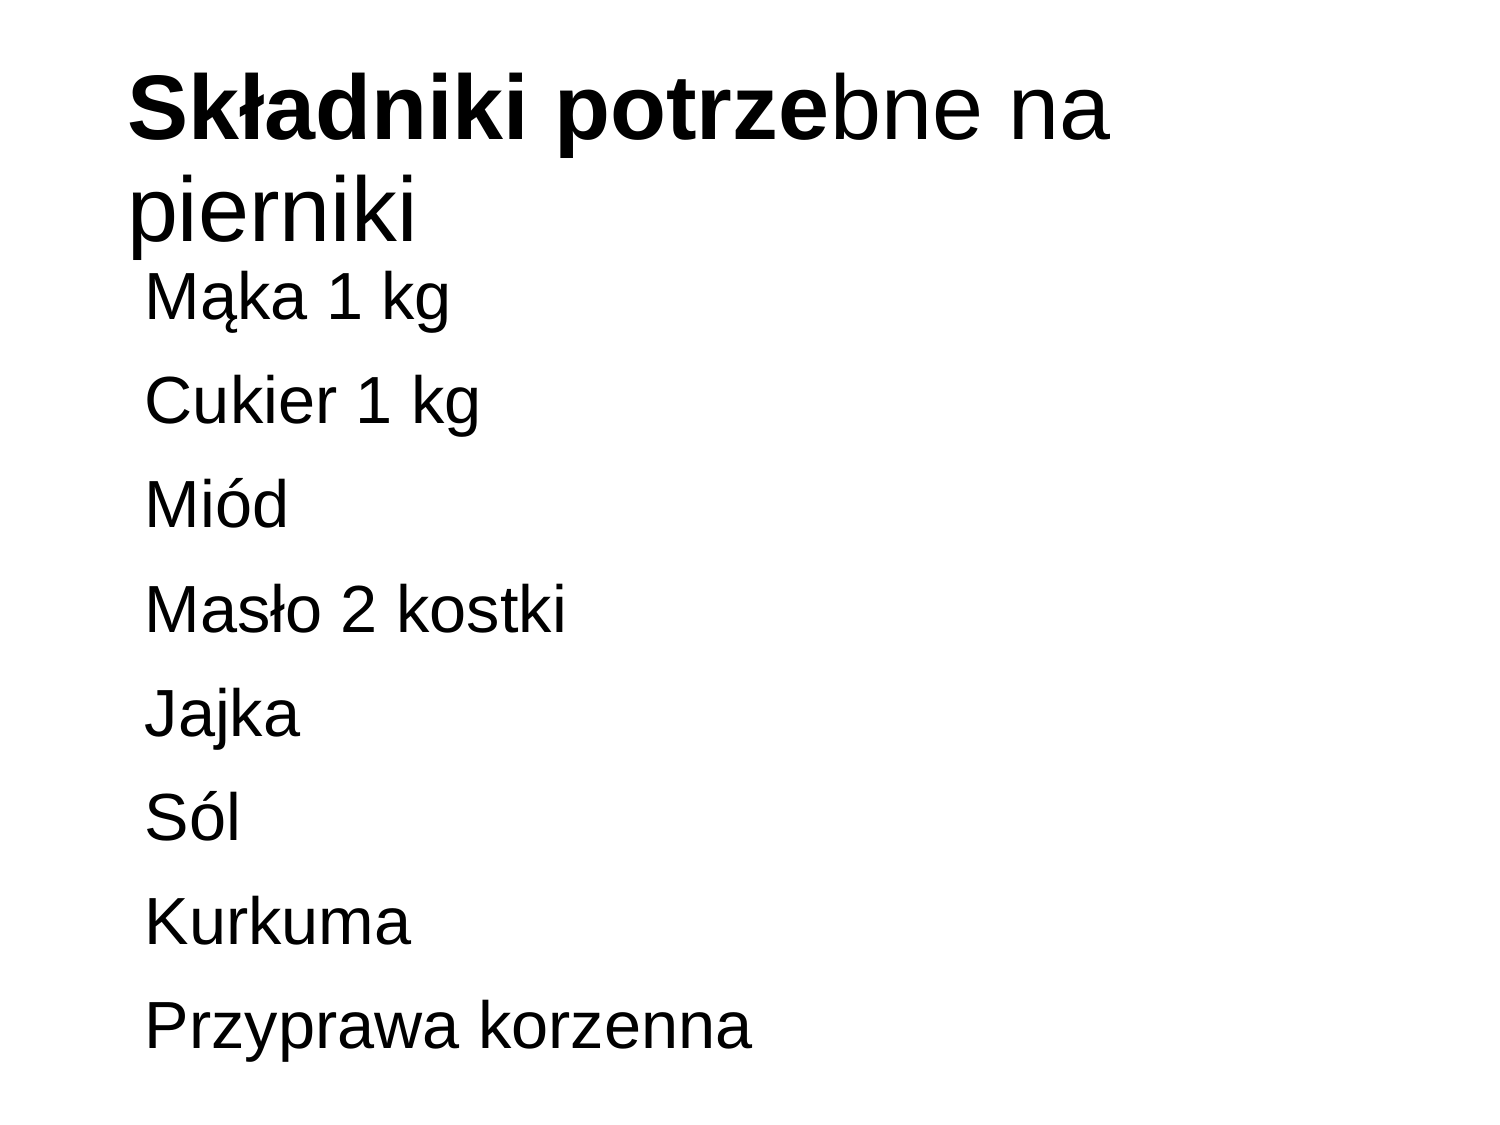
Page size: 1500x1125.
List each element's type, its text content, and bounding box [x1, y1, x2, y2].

title Składniki potrzebne na pierniki [112, 42, 1387, 255]
list Mąka 1 kg Cukier 1 kg Miód Masło 2 kostki Jajka Sól Kurkuma Przyprawa korzenna [88, 255, 1439, 1081]
